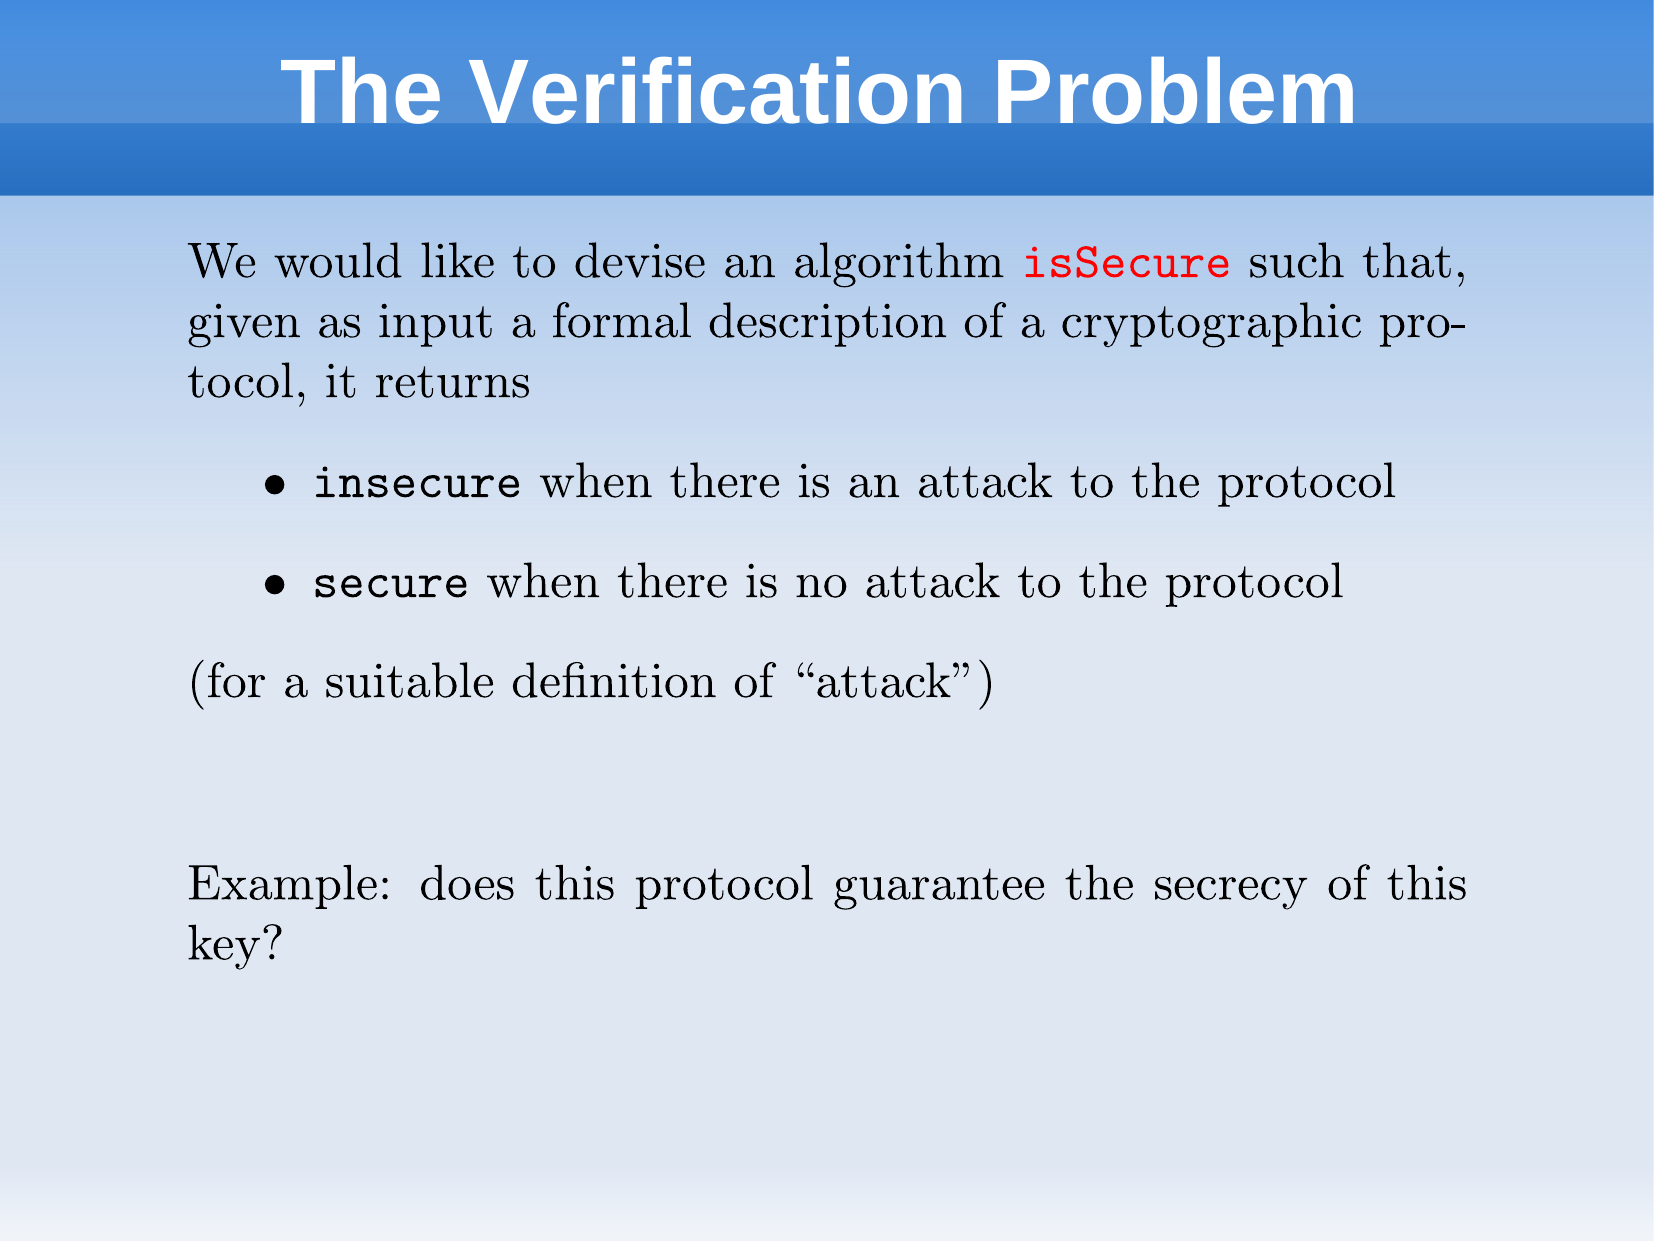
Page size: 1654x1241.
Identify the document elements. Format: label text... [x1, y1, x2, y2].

title The Verification Problem [76, 0, 1565, 188]
picture [0, 0, 1654, 1241]
